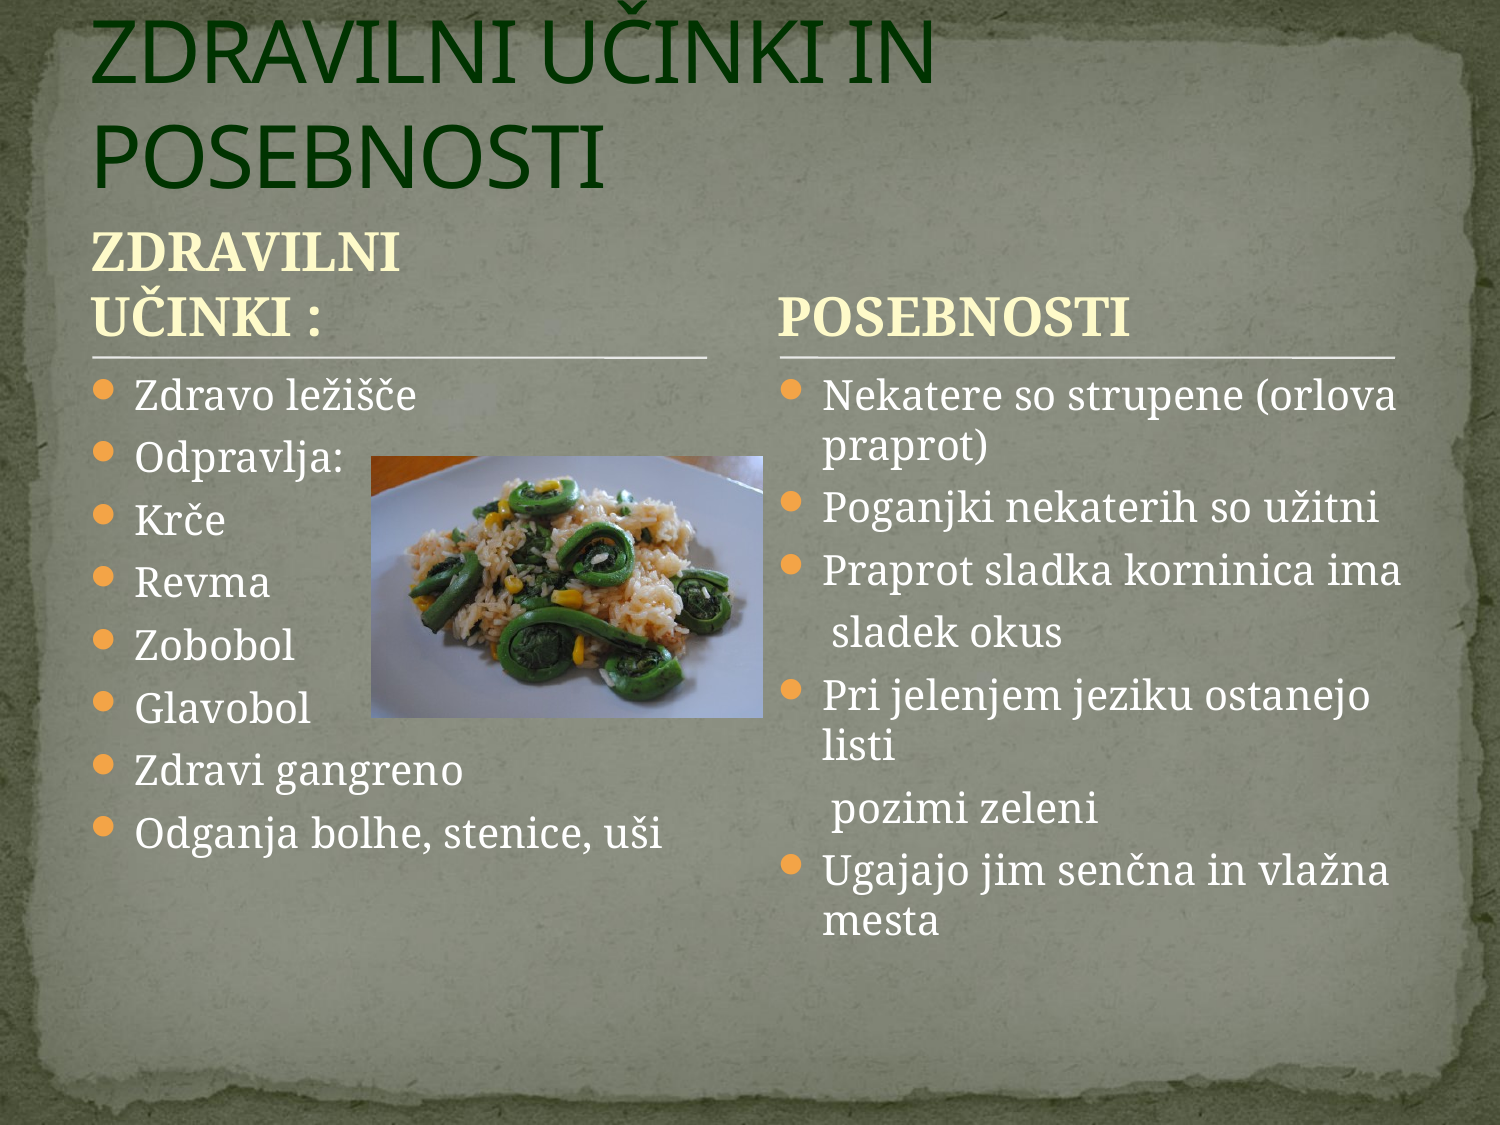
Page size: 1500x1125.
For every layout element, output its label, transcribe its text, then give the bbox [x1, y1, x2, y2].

list Zdravo ležišče Odpravlja: Krče Revma Zobobol Glavobol Zdravi gangreno Odganja bolhe, stenice, uši [75, 361, 738, 1004]
title ZDRAVILNI UČINKI IN POSEBNOSTI [75, 25, 1425, 213]
picture [623, 0, 641, 8]
list ZDRAVILNI UČINKI : [75, 229, 738, 355]
picture [0, 0, 1500, 1125]
list POSEBNOSTI [762, 229, 1426, 355]
list Nekatere so strupene (orlova praprot) Poganjki nekaterih so užitni Praprot sladka korninica ima sladek okus Pri jelenjem jeziku ostanejo listi pozimi zeleni Ugajajo jim senčna in vlažna mesta [762, 361, 1426, 1004]
